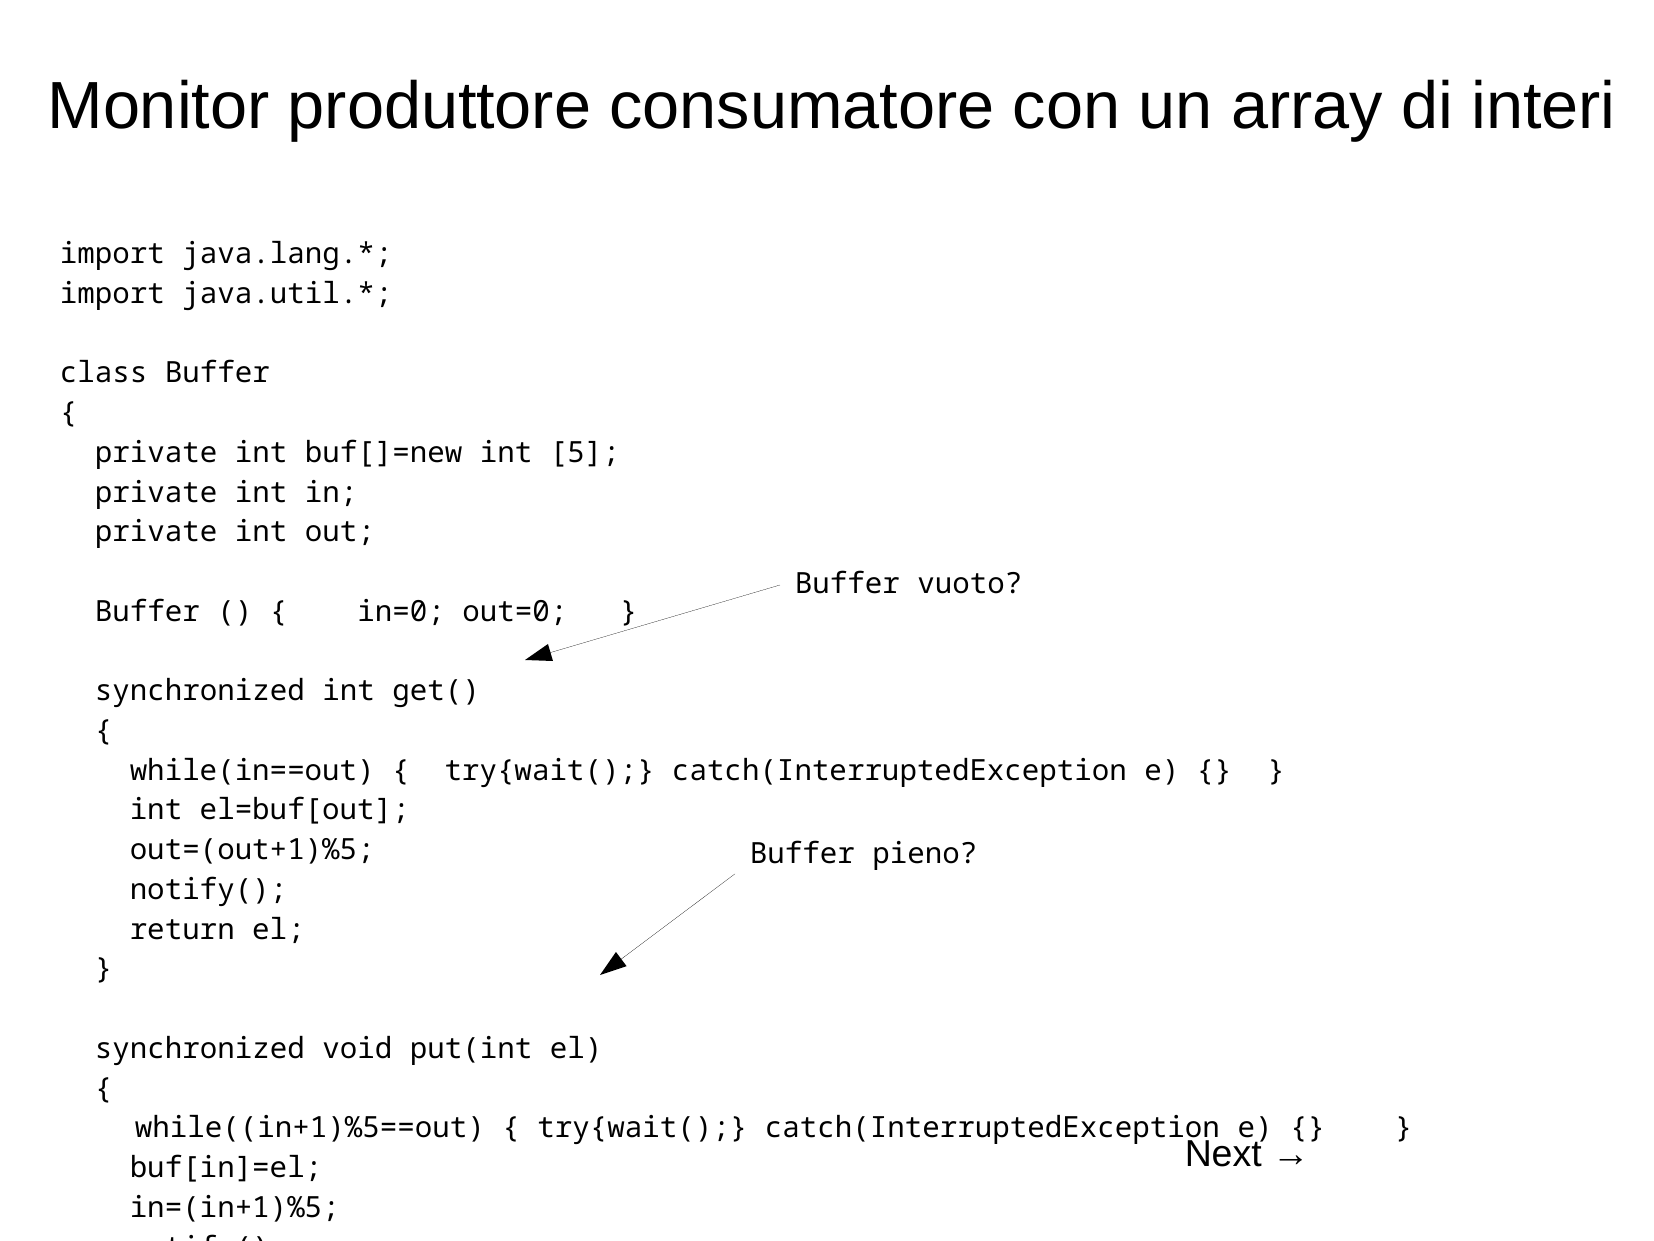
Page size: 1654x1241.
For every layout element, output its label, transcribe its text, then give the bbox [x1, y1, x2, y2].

text_box Buffer pieno? [735, 825, 1246, 874]
text_box Buffer vuoto? [780, 555, 1246, 604]
text_box Next → [1170, 1125, 1591, 1182]
title Monitor produttore consumatore con un array di interi [30, 2, 1636, 210]
text_box import java.lang.*; import java.util.*; class Buffer { private int buf[]=new int [5]; private int in; private int out; Buffer () { in=0; out=0; } synchronized int get() { while(in==out) { try{wait();} catch(InterruptedException e) {} } int el=buf[out]; out=(out+1)%5; notify(); return el; } synchronized void put(int el) { while((in+1)%5==out) { try{wait();} catch(InterruptedException e) {} } buf[in]=el; in=(in+1)%5; notify(); } } [45, 225, 1621, 1227]
